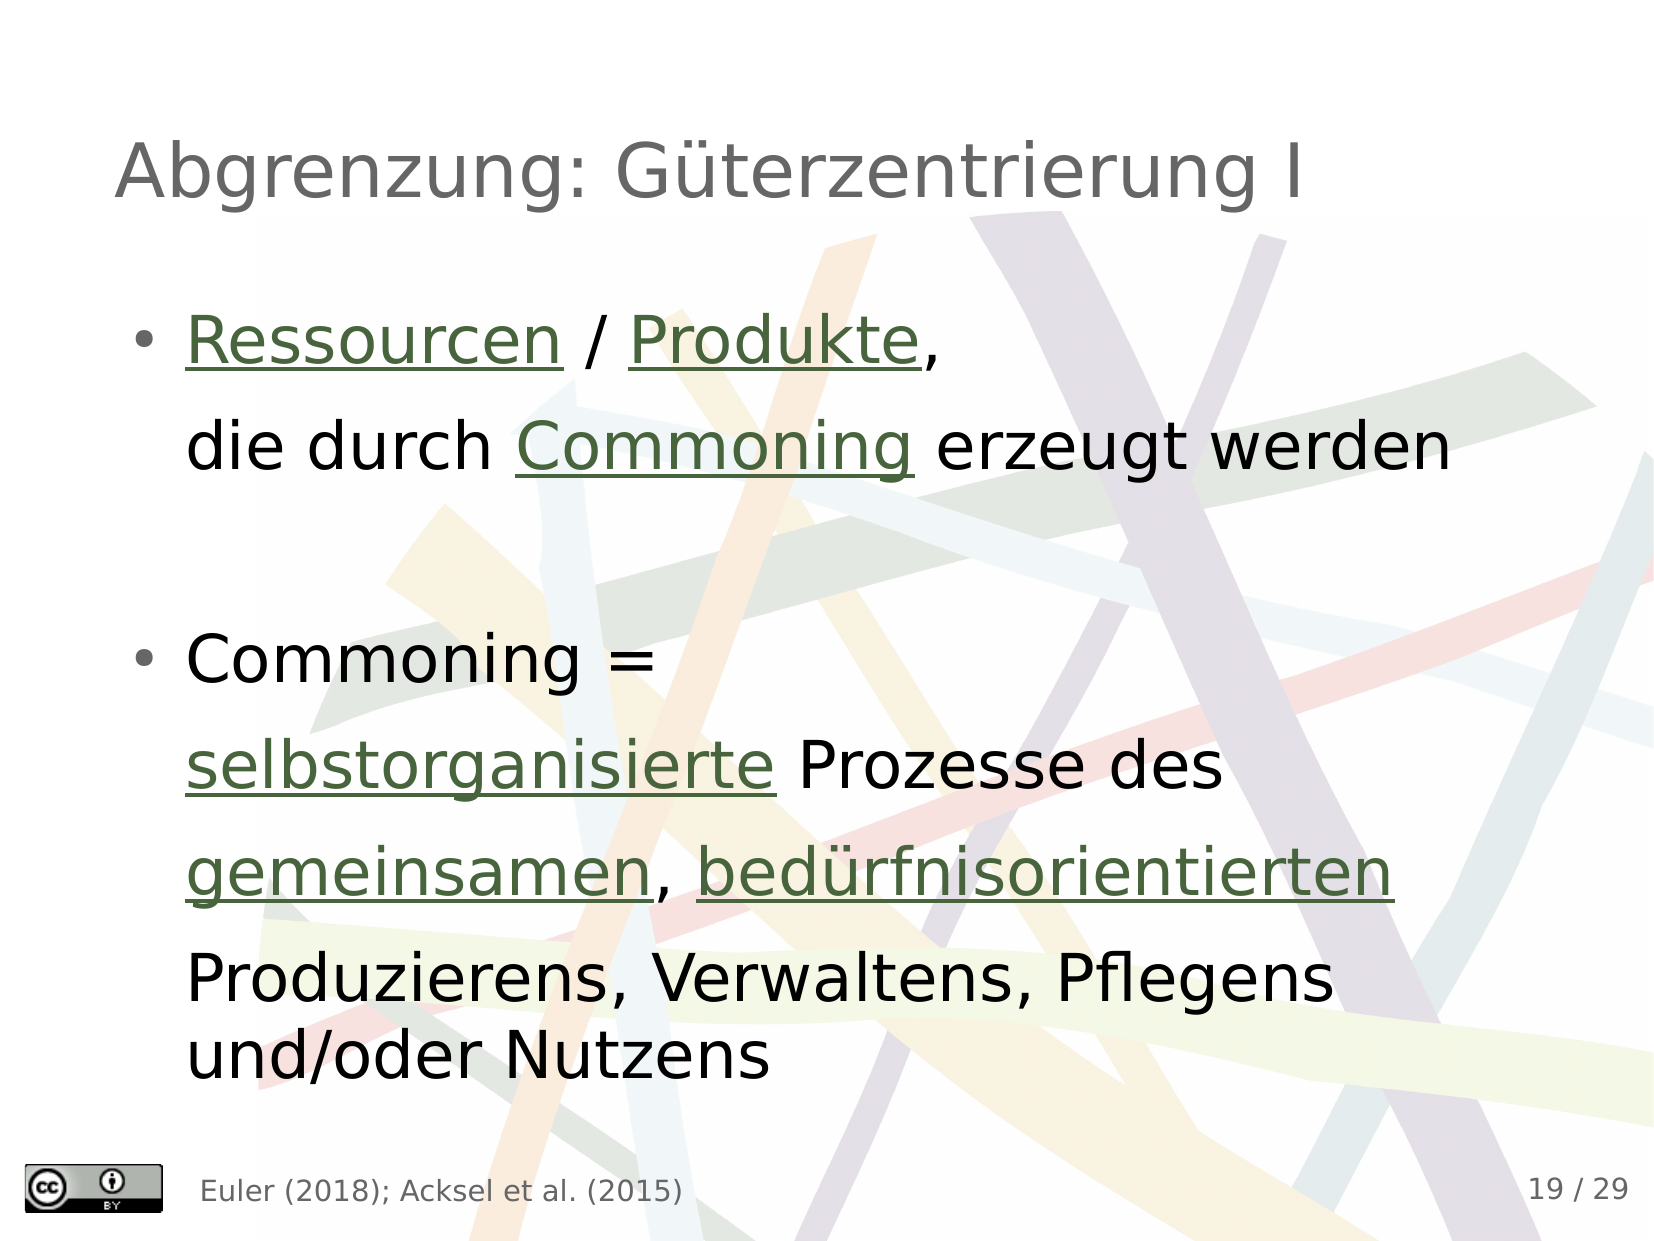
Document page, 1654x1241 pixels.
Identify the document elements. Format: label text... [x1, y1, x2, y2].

title Abgrenzung: Güterzentrierung I [114, 73, 1539, 271]
list Ressourcen / Produkte, die durch Commoning erzeugt werden Commoning = selbstorganisierte Prozesse des gemeinsamen, bedürfnisorientierten Produzierens, Verwaltens, Pflegens und/oder Nutzens [114, 302, 1539, 1102]
text_box Euler (2018); Acksel et al. (2015) [184, 1167, 1218, 1217]
picture [24, 1164, 163, 1213]
